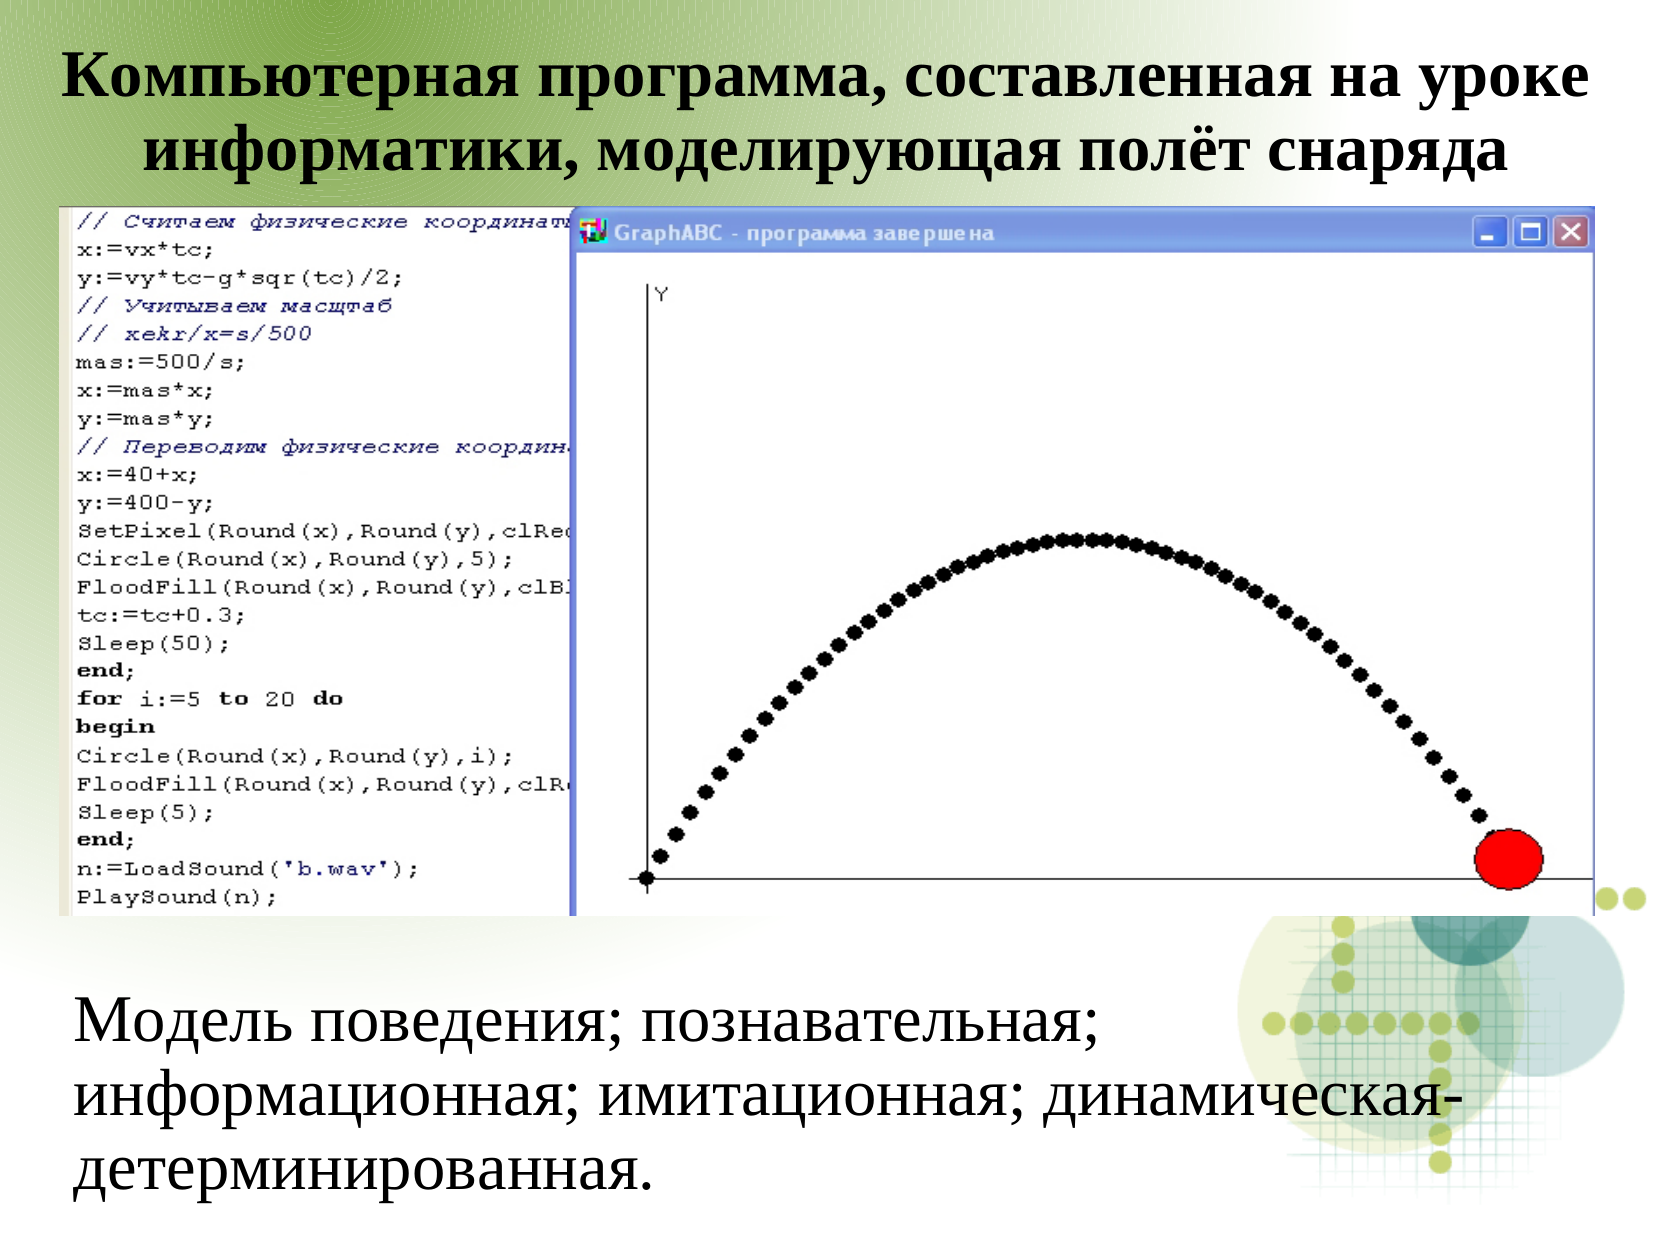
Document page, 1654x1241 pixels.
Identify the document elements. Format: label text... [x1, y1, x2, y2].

text_box Компьютерная программа, составленная на уроке информатики, моделирующая полёт снаряда [29, 29, 1625, 193]
picture [59, 206, 1654, 1211]
text_box Модель поведения; познавательная; информационная; имитационная; динамическая-детерминированная. [59, 974, 1595, 1212]
